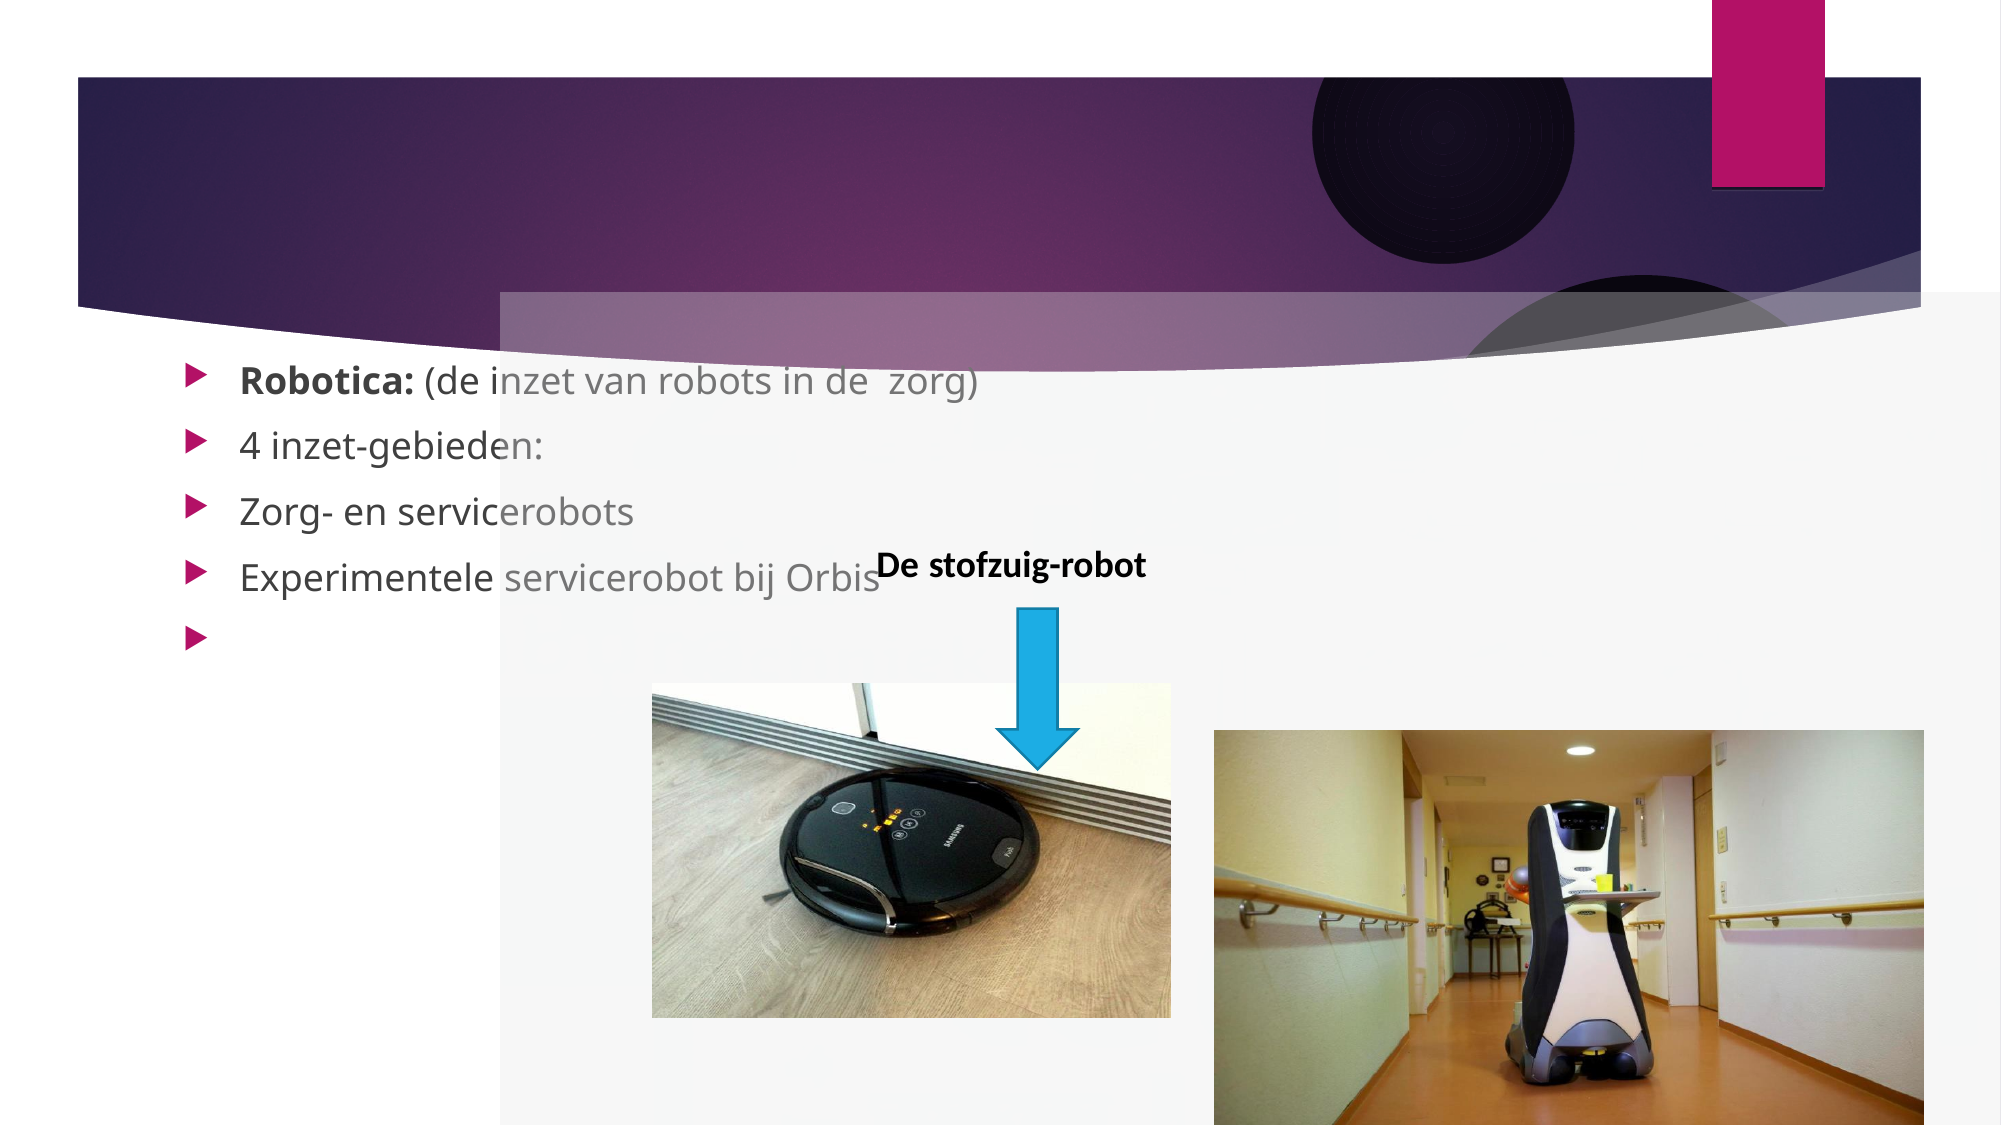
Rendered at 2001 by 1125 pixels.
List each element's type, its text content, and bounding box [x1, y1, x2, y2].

list Robotica: (de inzet van robots in de zorg) 4 inzet-gebieden: Zorg- en servicerobots Experimentele servicerobot bij Orbis [168, 349, 500, 1010]
picture [500, 292, 2000, 1125]
text_box De stofzuig-robot [840, 532, 1163, 592]
text_box [997, 608, 1078, 770]
